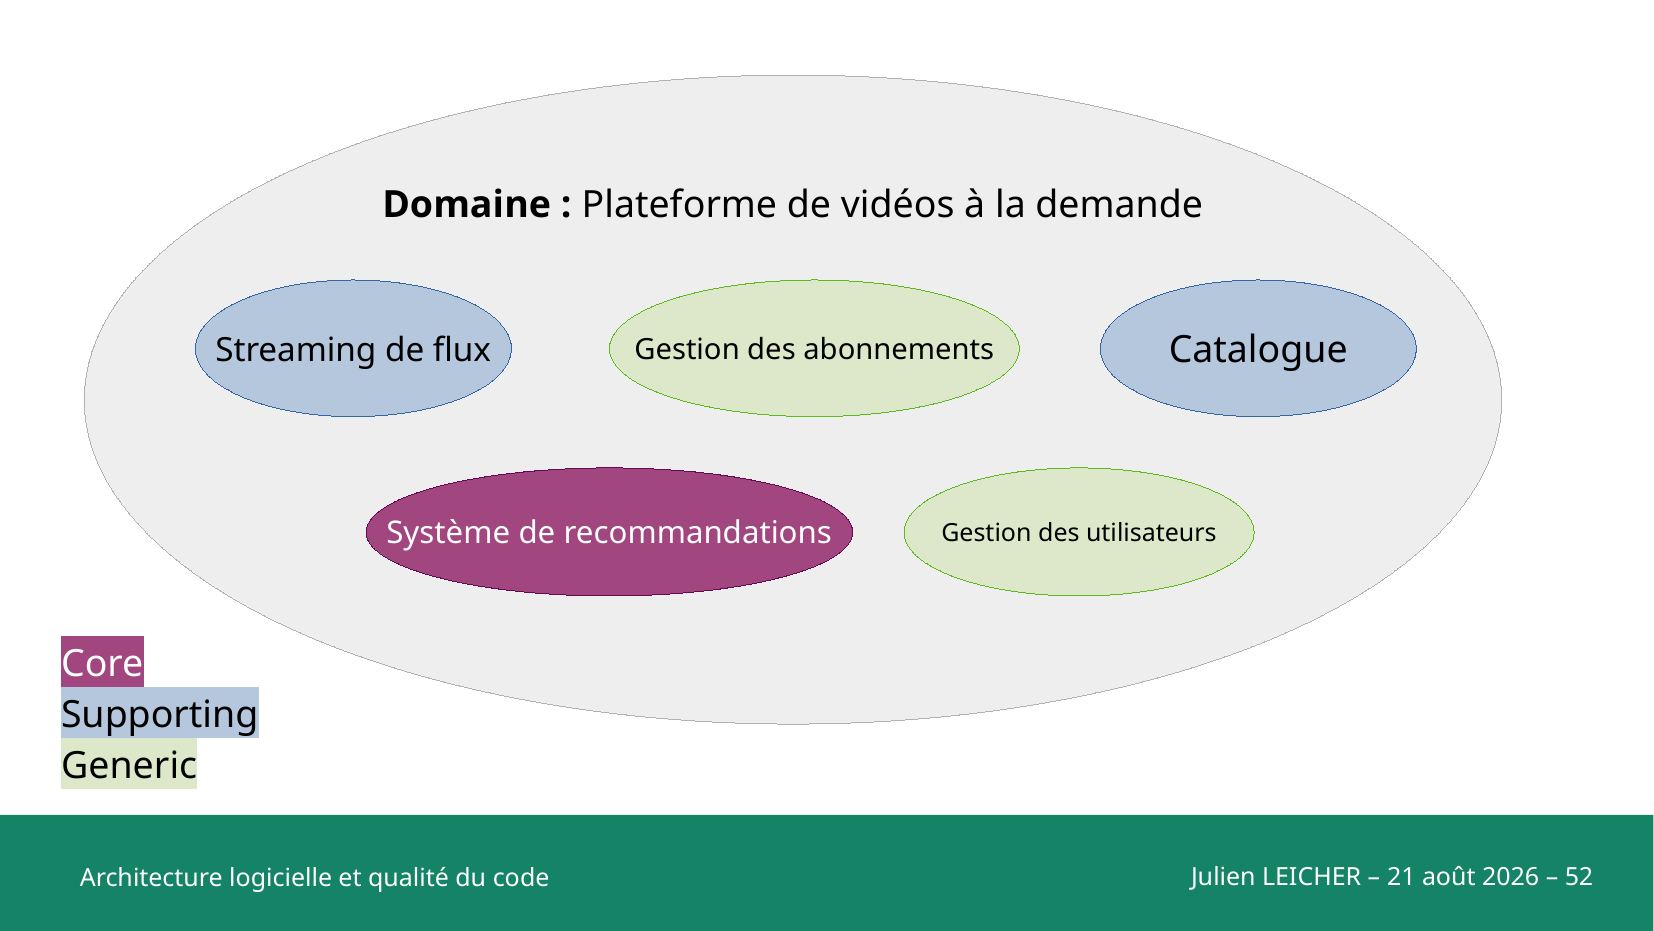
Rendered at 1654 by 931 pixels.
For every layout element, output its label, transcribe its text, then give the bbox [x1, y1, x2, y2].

text_box Gestion des abonnements [609, 279, 1020, 417]
text_box Architecture logicielle et qualité du code [64, 852, 798, 898]
text_box Domaine : Plateforme de vidéos à la demande [84, 75, 1502, 725]
text_box Gestion des utilisateurs [904, 467, 1255, 596]
text_box Streaming de flux [195, 279, 512, 417]
text_box Julien LEICHER – 4 mars 2022 – <numéro> [0, 814, 1654, 931]
text_box Catalogue [1100, 279, 1417, 417]
text_box Core Supporting Generic [46, 628, 303, 780]
text_box Système de recommandations [366, 467, 853, 596]
